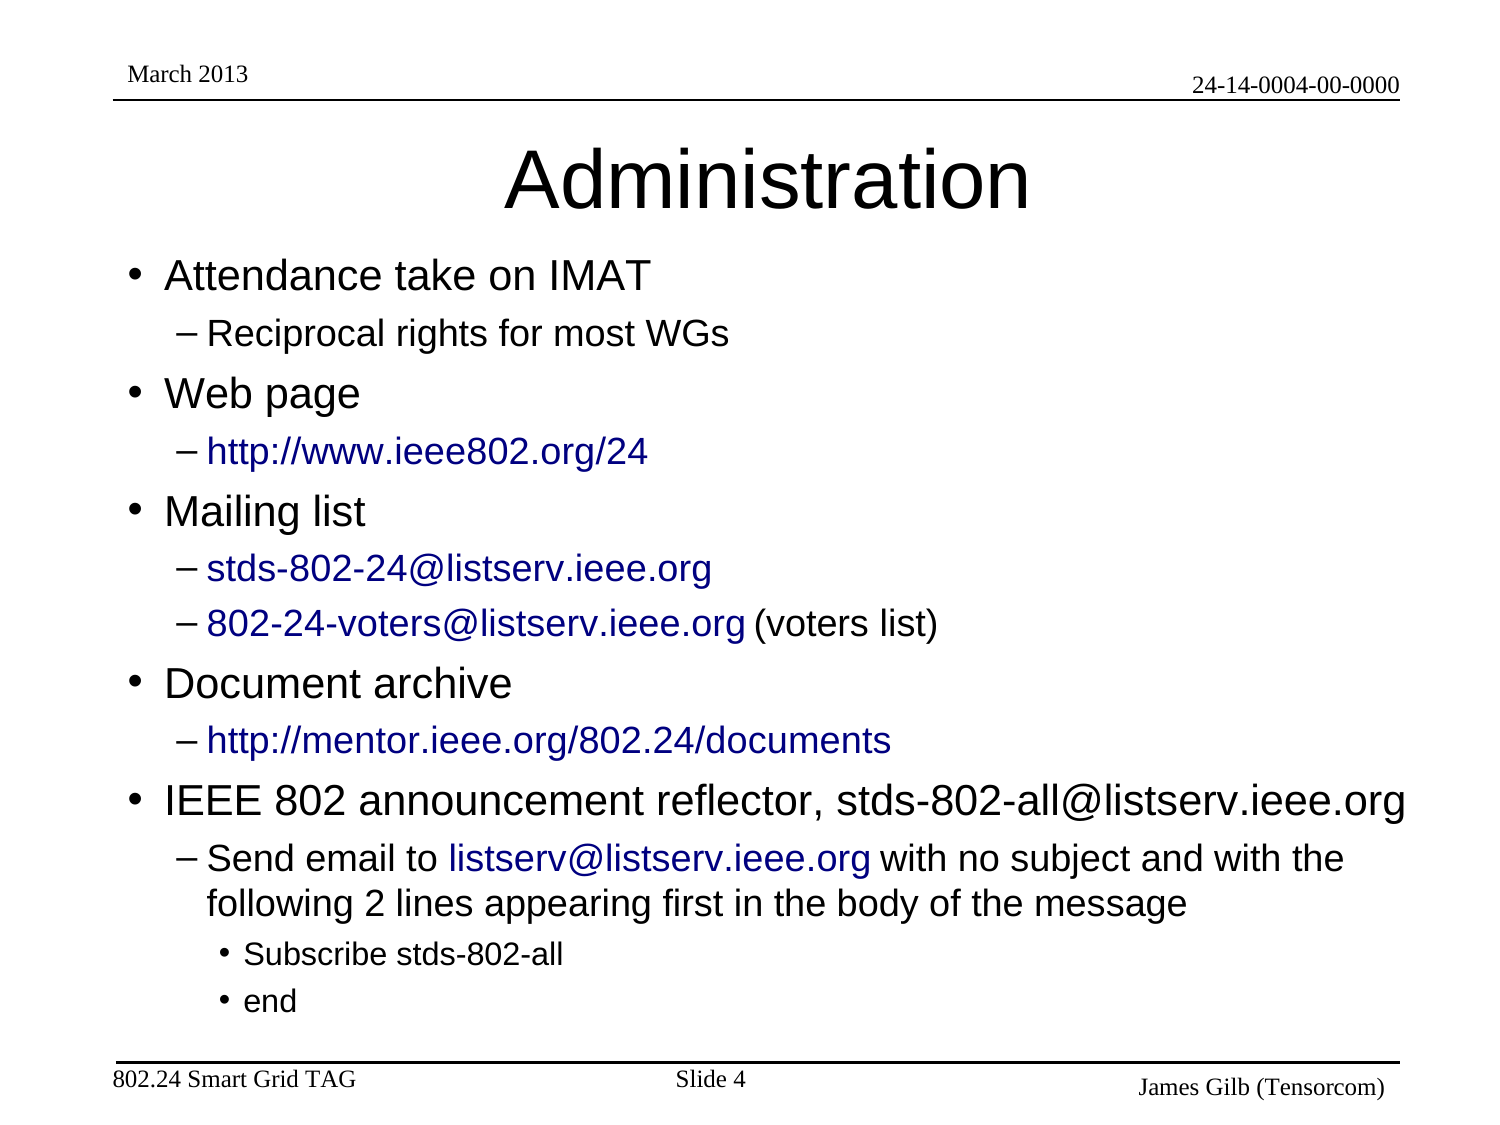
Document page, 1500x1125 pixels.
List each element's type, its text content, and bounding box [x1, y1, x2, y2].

list Attendance take on IMAT Reciprocal rights for most WGs Web page http://www.ieee802.org/24 Mailing list stds-802-24@listserv.ieee.org 802-24-voters@listserv.ieee.org (voters list) Document archive http://mentor.ieee.org/802.24/documents IEEE 802 announcement reflector, stds-802-all@listserv.ieee.org Send email to listserv@listserv.ieee.org with no subject and with the following 2 lines appearing first in the body of the message Subscribe stds-802-all end [112, 239, 1426, 1051]
title Administration [112, 112, 1426, 238]
